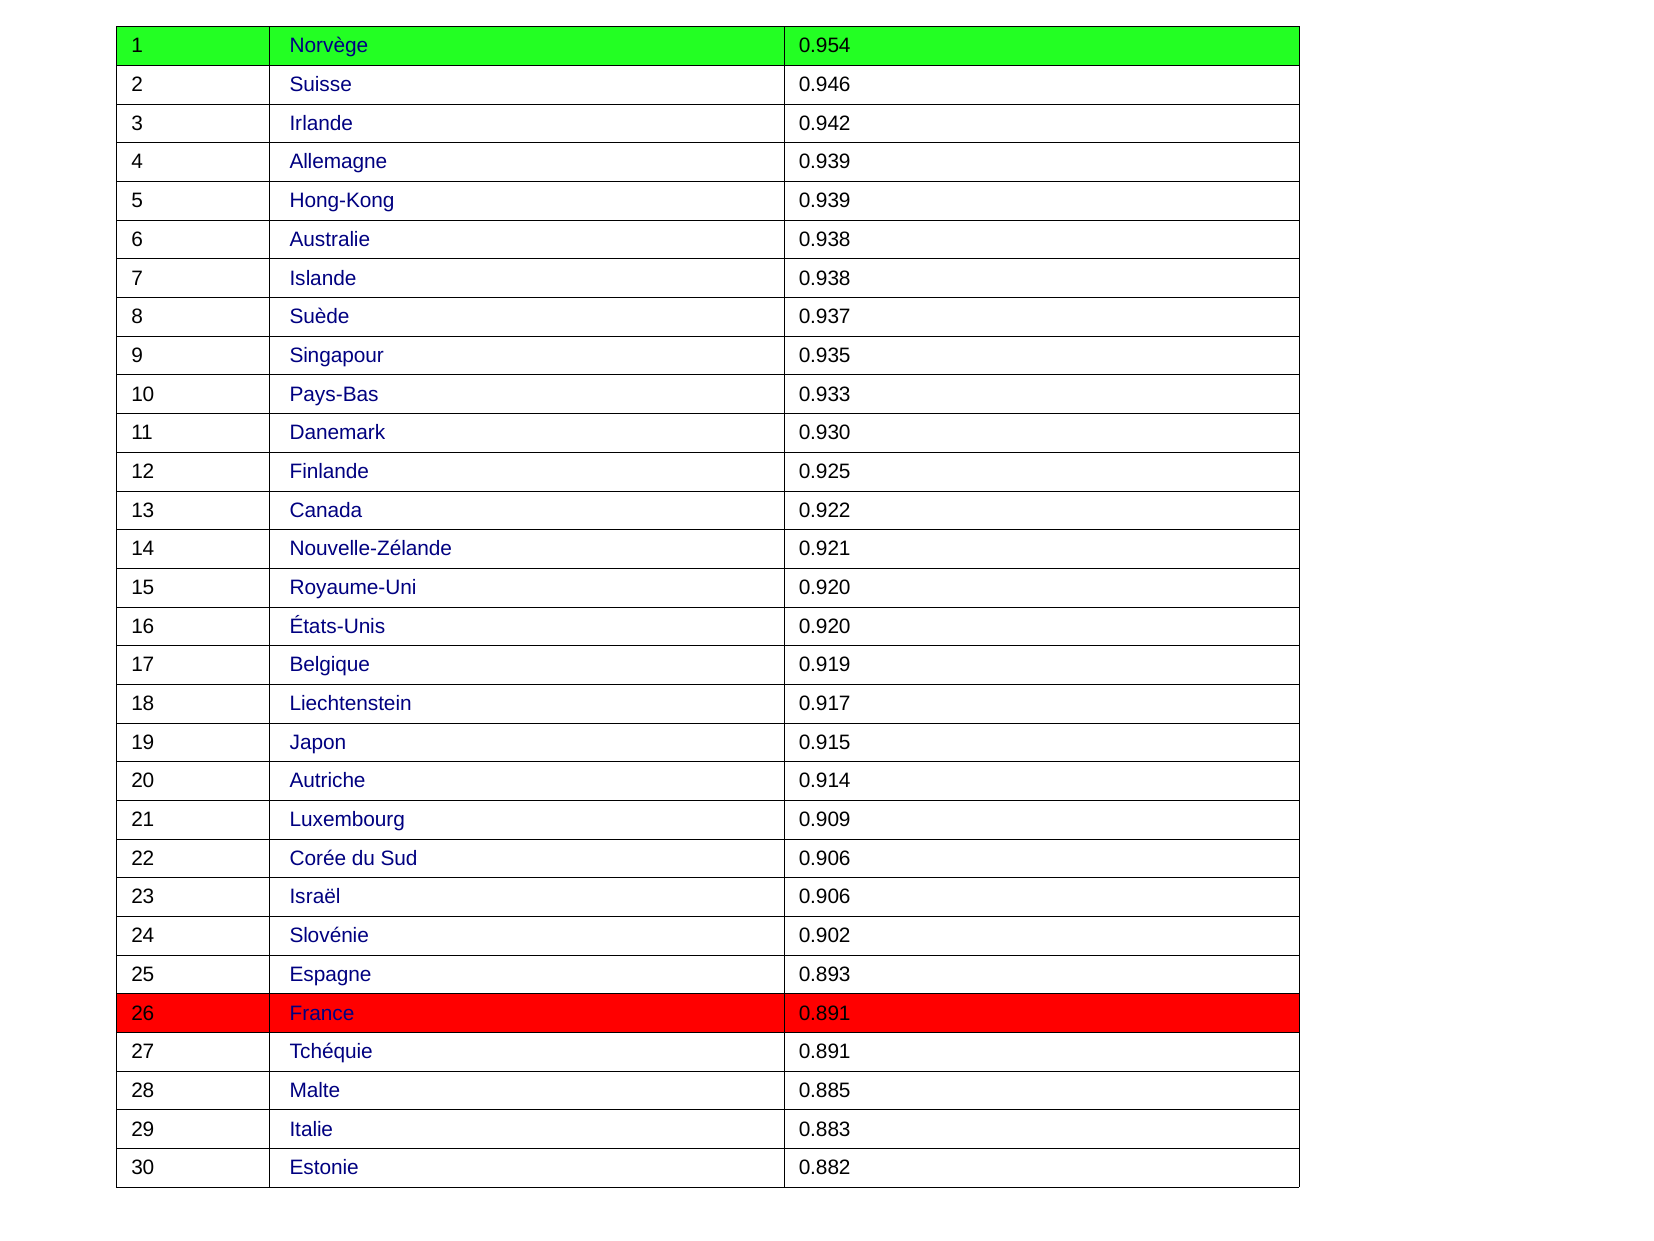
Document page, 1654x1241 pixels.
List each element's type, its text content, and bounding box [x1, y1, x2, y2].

table_cell 7 [117, 259, 269, 297]
table_cell 25 [117, 956, 269, 993]
table_cell Belgique [270, 646, 784, 684]
table_cell Danemark [270, 414, 784, 452]
table_cell 19 [117, 724, 269, 761]
table_cell 13 [117, 492, 269, 529]
table_cell 0.939 [785, 182, 1299, 220]
table_cell 0.938 [785, 259, 1299, 297]
table_cell Corée du Sud [270, 840, 784, 877]
table_cell 14 [117, 530, 269, 568]
table_cell Irlande [270, 105, 784, 142]
table_cell 0.909 [785, 801, 1299, 839]
table_cell 10 [117, 375, 269, 413]
table_header 1 [117, 27, 269, 65]
table_cell 0.893 [785, 956, 1299, 993]
table_cell 0.920 [785, 608, 1299, 645]
table_cell 5 [117, 182, 269, 220]
table_cell 0.930 [785, 414, 1299, 452]
table_cell 16 [117, 608, 269, 645]
table_cell 0.935 [785, 337, 1299, 374]
table_cell 0.906 [785, 840, 1299, 877]
table_cell Italie [270, 1110, 784, 1148]
table_cell 24 [117, 917, 269, 955]
table_cell Malte [270, 1072, 784, 1109]
table_cell 15 [117, 569, 269, 607]
table_cell 0.882 [785, 1149, 1299, 1187]
table_cell 26 [117, 994, 269, 1032]
table_cell 30 [117, 1149, 269, 1187]
table_header 0.954 [785, 27, 1299, 65]
table_cell 21 [117, 801, 269, 839]
table_cell 0.917 [785, 685, 1299, 723]
table_cell 9 [117, 337, 269, 374]
table_cell Luxembourg [270, 801, 784, 839]
table_cell Japon [270, 724, 784, 761]
table_cell Singapour [270, 337, 784, 374]
table_cell Suisse [270, 66, 784, 104]
table_cell 6 [117, 221, 269, 258]
table_cell 27 [117, 1033, 269, 1071]
table_cell 3 [117, 105, 269, 142]
table_cell Estonie [270, 1149, 784, 1187]
table_cell Liechtenstein [270, 685, 784, 723]
table_cell 0.915 [785, 724, 1299, 761]
table_cell Hong-Kong [270, 182, 784, 220]
table_cell Tchéquie [270, 1033, 784, 1071]
table_cell 0.902 [785, 917, 1299, 955]
table_cell Australie [270, 221, 784, 258]
table_cell 0.942 [785, 105, 1299, 142]
table_cell 8 [117, 298, 269, 336]
table_cell 0.937 [785, 298, 1299, 336]
table_cell Finlande [270, 453, 784, 491]
table_cell 20 [117, 762, 269, 800]
table_cell 0.939 [785, 143, 1299, 181]
table_cell 0.891 [785, 1033, 1299, 1071]
table_cell 0.920 [785, 569, 1299, 607]
table_cell Slovénie [270, 917, 784, 955]
table_cell Islande [270, 259, 784, 297]
table_cell Canada [270, 492, 784, 529]
table_cell 0.938 [785, 221, 1299, 258]
table_cell 0.885 [785, 1072, 1299, 1109]
table_cell Royaume-Uni [270, 569, 784, 607]
table_cell Nouvelle-Zélande [270, 530, 784, 568]
table_cell 4 [117, 143, 269, 181]
table_cell 23 [117, 878, 269, 916]
table_cell 17 [117, 646, 269, 684]
table_cell 2 [117, 66, 269, 104]
table_cell Pays-Bas [270, 375, 784, 413]
table_cell Israël [270, 878, 784, 916]
table_cell 22 [117, 840, 269, 877]
table_cell 0.891 [785, 994, 1299, 1032]
table_cell 0.914 [785, 762, 1299, 800]
table_cell 0.906 [785, 878, 1299, 916]
table_cell 11 [117, 414, 269, 452]
table_cell 0.921 [785, 530, 1299, 568]
table_cell Suède [270, 298, 784, 336]
table_cell 29 [117, 1110, 269, 1148]
table_header Norvège [270, 27, 784, 65]
table_cell 0.946 [785, 66, 1299, 104]
table_cell 0.919 [785, 646, 1299, 684]
table_cell Allemagne [270, 143, 784, 181]
table_cell 0.922 [785, 492, 1299, 529]
table_cell 18 [117, 685, 269, 723]
table_cell France [270, 994, 784, 1032]
table_cell 0.933 [785, 375, 1299, 413]
table_cell 0.883 [785, 1110, 1299, 1148]
table_cell 0.925 [785, 453, 1299, 491]
table_cell Espagne [270, 956, 784, 993]
table_cell 12 [117, 453, 269, 491]
table_cell Autriche [270, 762, 784, 800]
table_cell États-Unis [270, 608, 784, 645]
table_cell 28 [117, 1072, 269, 1109]
